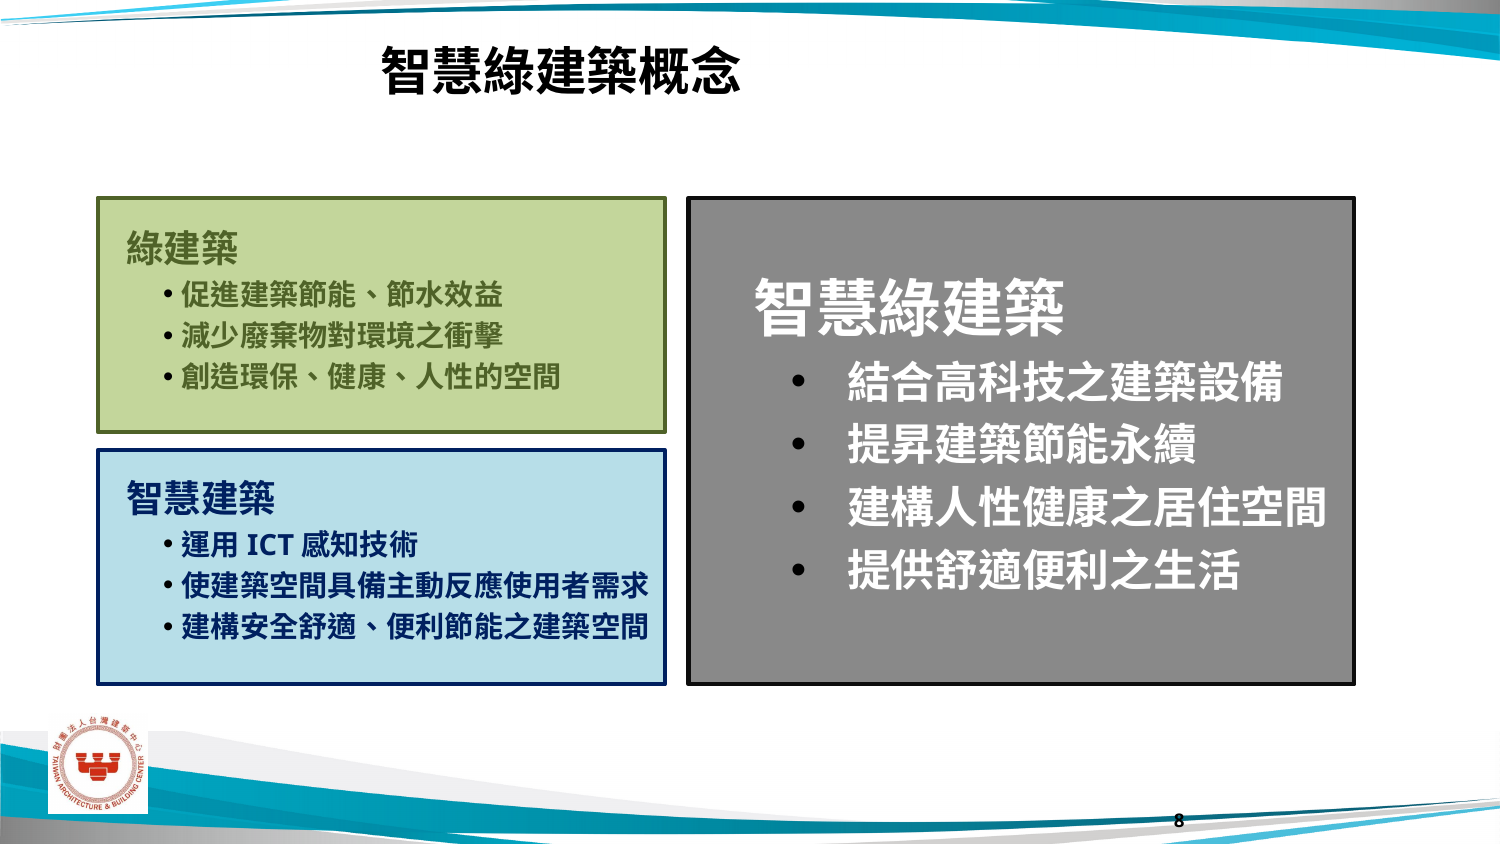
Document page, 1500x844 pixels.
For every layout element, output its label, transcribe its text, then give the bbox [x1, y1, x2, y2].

text_box [98, 198, 665, 432]
text_box 智慧建築 運用ICT感知技術 使建築空間具備主動反應使用者需求 建構安全舒適、便利節能之建築空間 [126, 475, 689, 643]
text_box [689, 198, 1354, 684]
title 智慧綠建築概念 [36, 31, 1086, 109]
text_box [98, 450, 665, 684]
picture [48, 713, 148, 814]
text_box 智慧綠建築 結合高科技之建築設備 提昇建築節能永續 建構人性健康之居住空間 提供舒適便利之生活 [754, 269, 1354, 596]
text_box 綠建築 促進建築節能、節水效益 減少廢棄物對環境之衝擊 創造環保、健康、人性的空間 [126, 225, 694, 394]
text_box 8 [1162, 798, 1500, 844]
